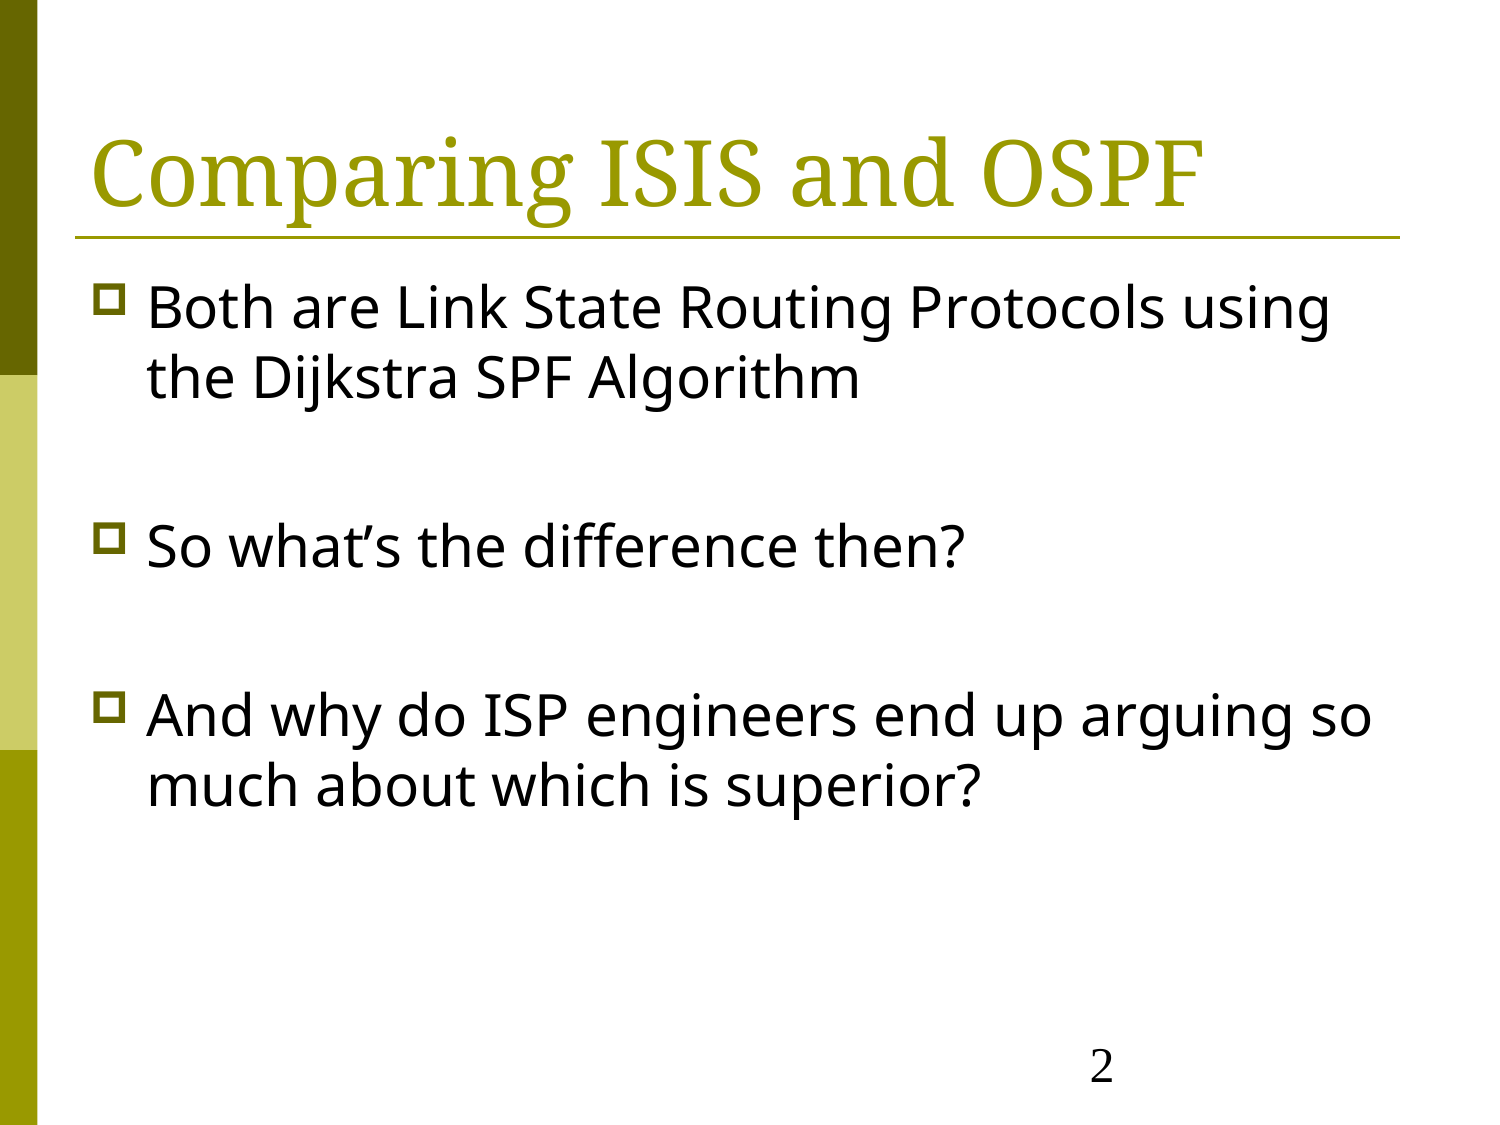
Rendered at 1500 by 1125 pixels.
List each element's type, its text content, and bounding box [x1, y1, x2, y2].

list Both are Link State Routing Protocols using the Dijkstra SPF Algorithm So what’s the difference then? And why do ISP engineers end up arguing so much about which is superior? [75, 262, 1426, 1006]
title Comparing ISIS and OSPF [75, 45, 1426, 233]
